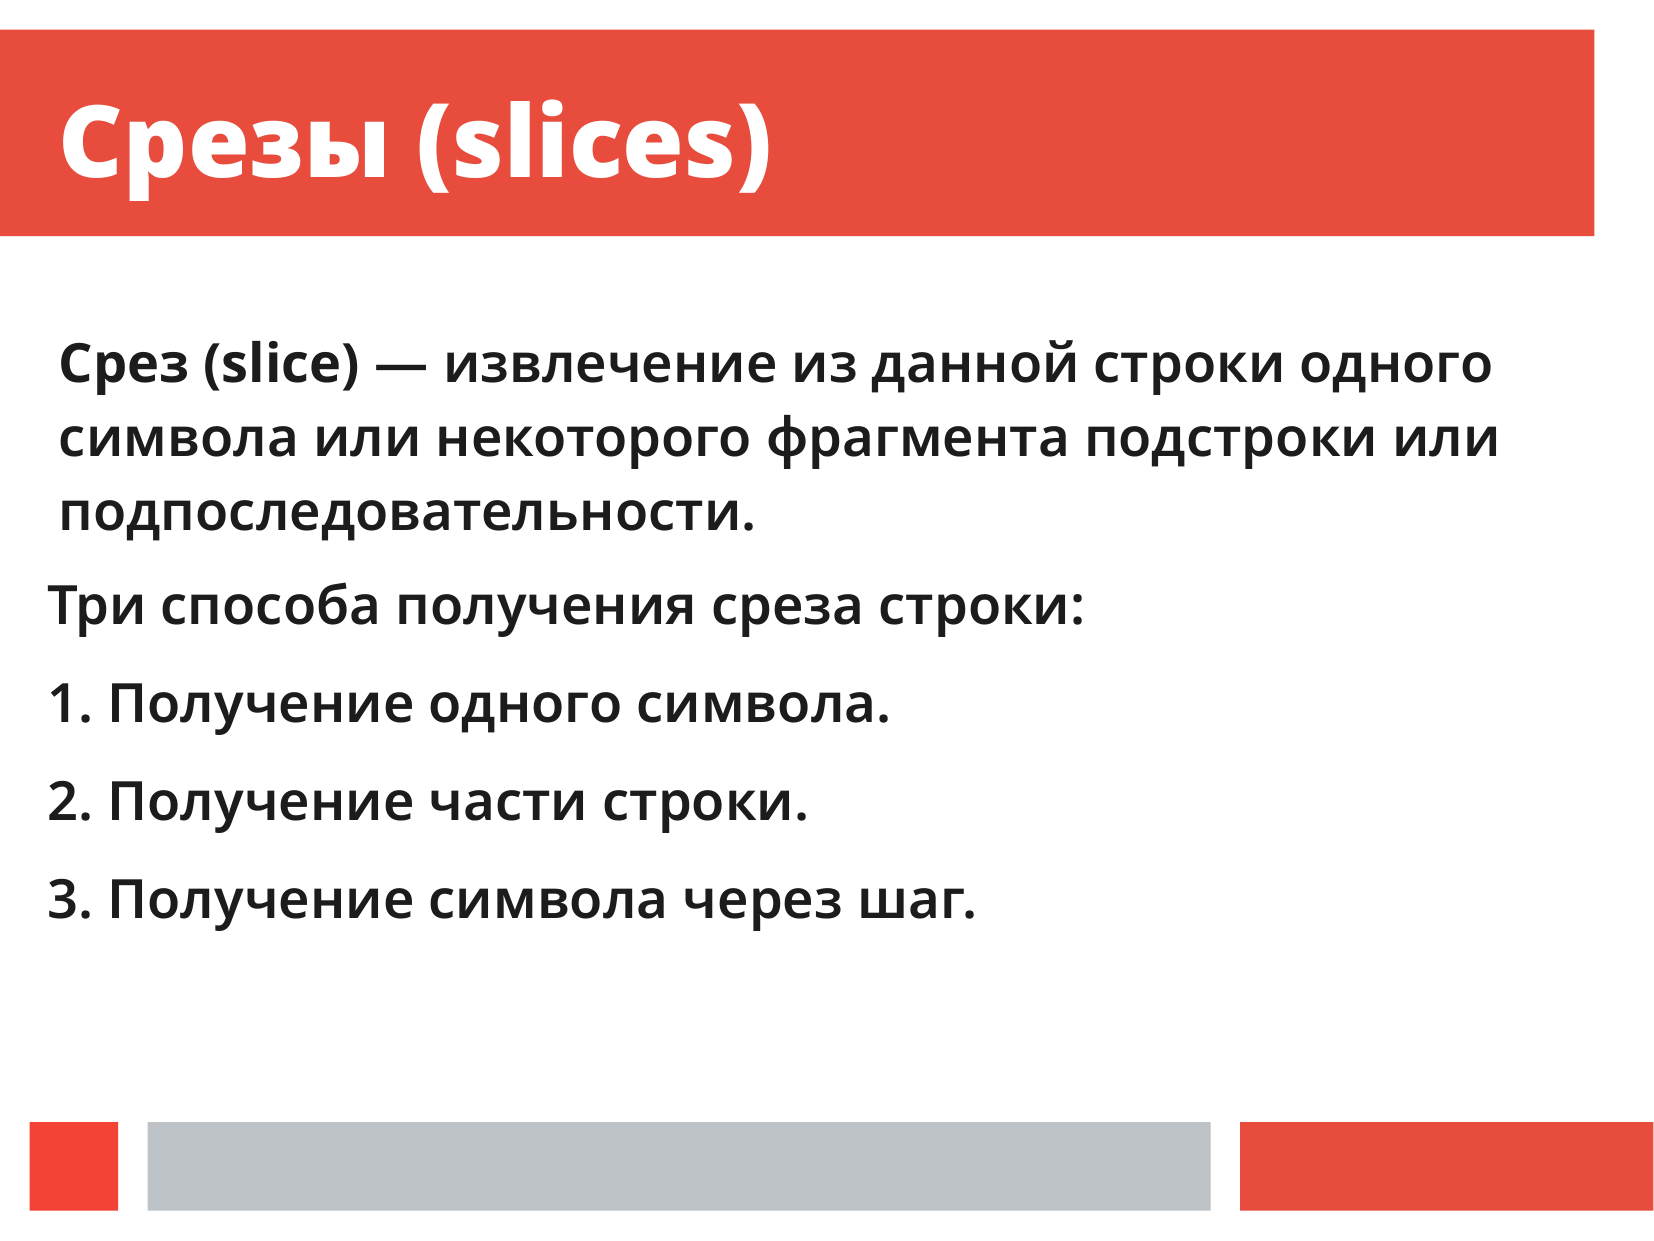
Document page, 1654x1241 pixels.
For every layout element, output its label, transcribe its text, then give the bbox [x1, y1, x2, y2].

list Срез (slice) — извлечение из данной строки одного символа или некоторого фрагмента подстроки или подпоследовательности. [59, 324, 1565, 566]
title Срезы (slices) [59, 59, 1595, 207]
list Три способа получения среза строки: 1. Получение одного символа. 2. Получение части строки. 3. Получение символа через шаг. [47, 566, 1619, 1123]
